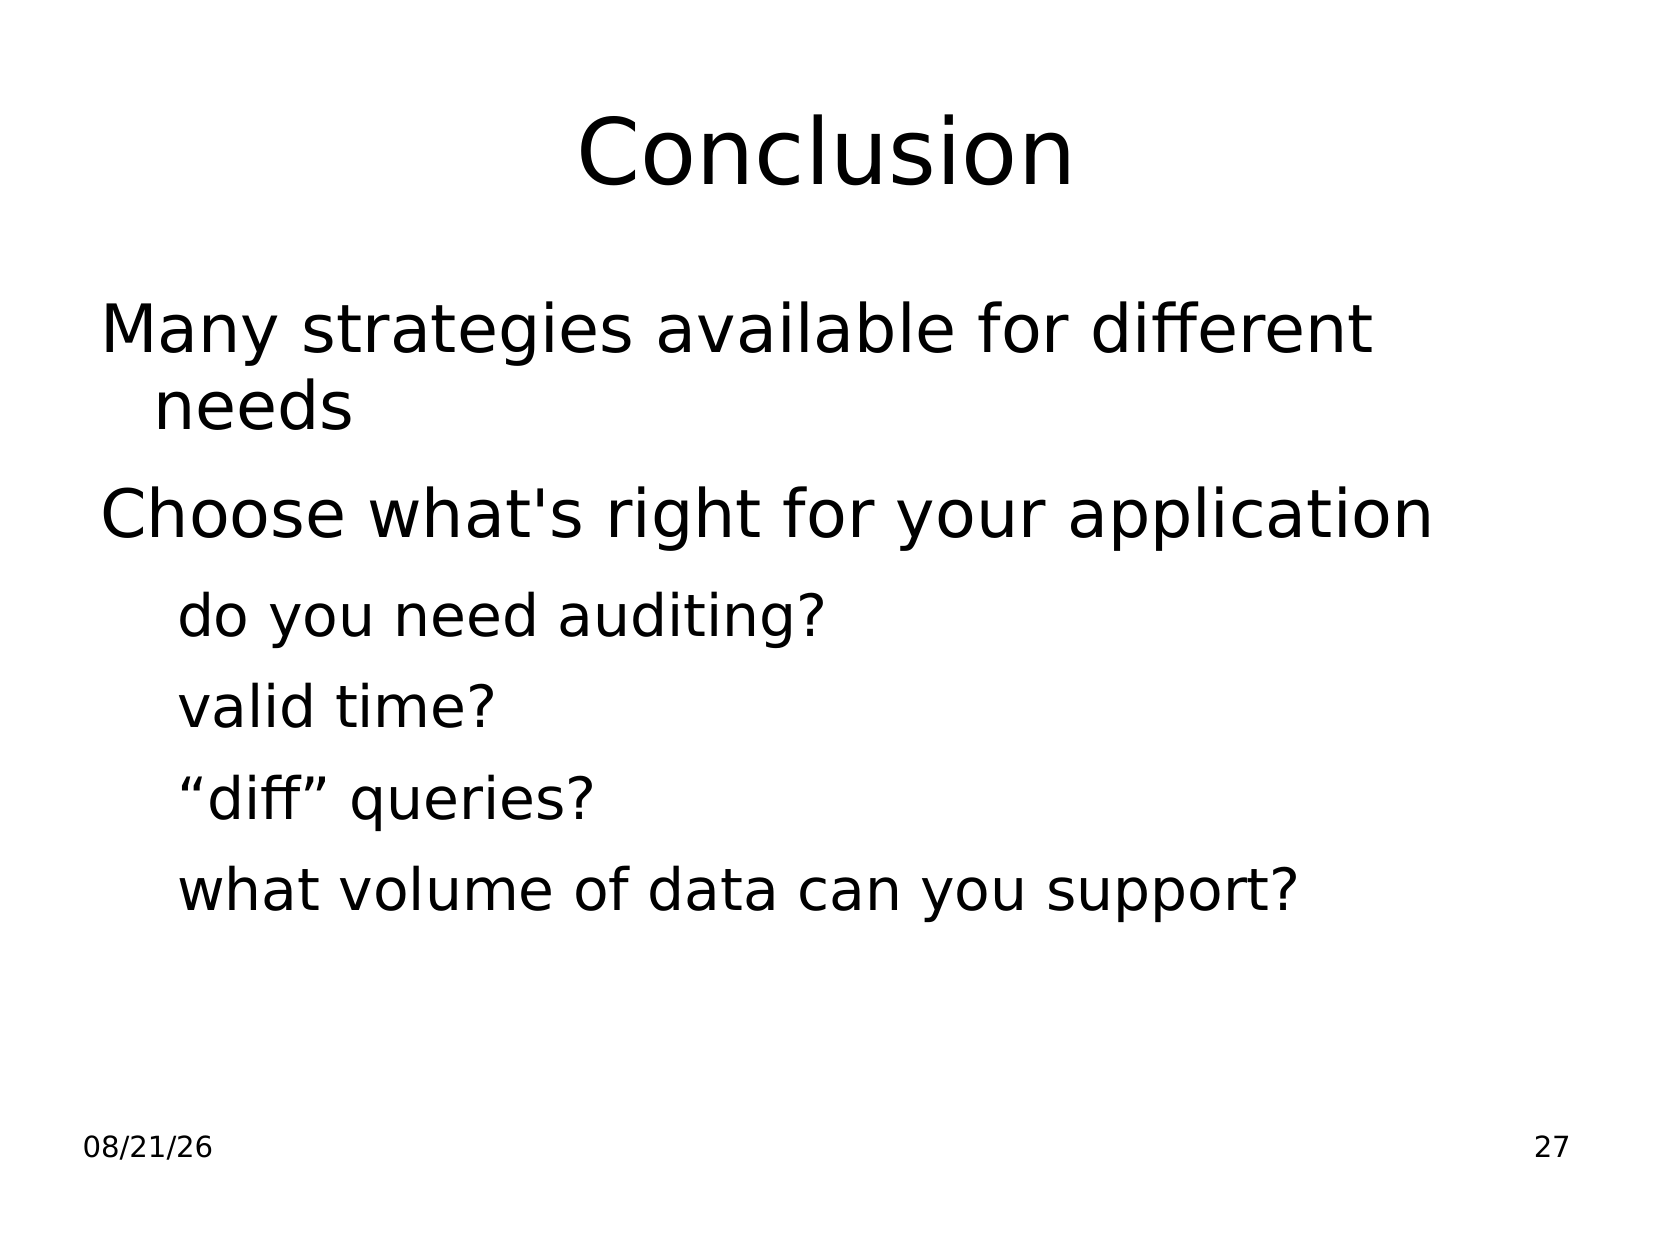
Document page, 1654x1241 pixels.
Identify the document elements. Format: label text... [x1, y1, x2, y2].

list Many strategies available for different needs Choose what's right for your application do you need auditing? valid time? “diff” queries? what volume of data can you support? [82, 290, 1571, 1094]
title Conclusion [82, 56, 1571, 250]
